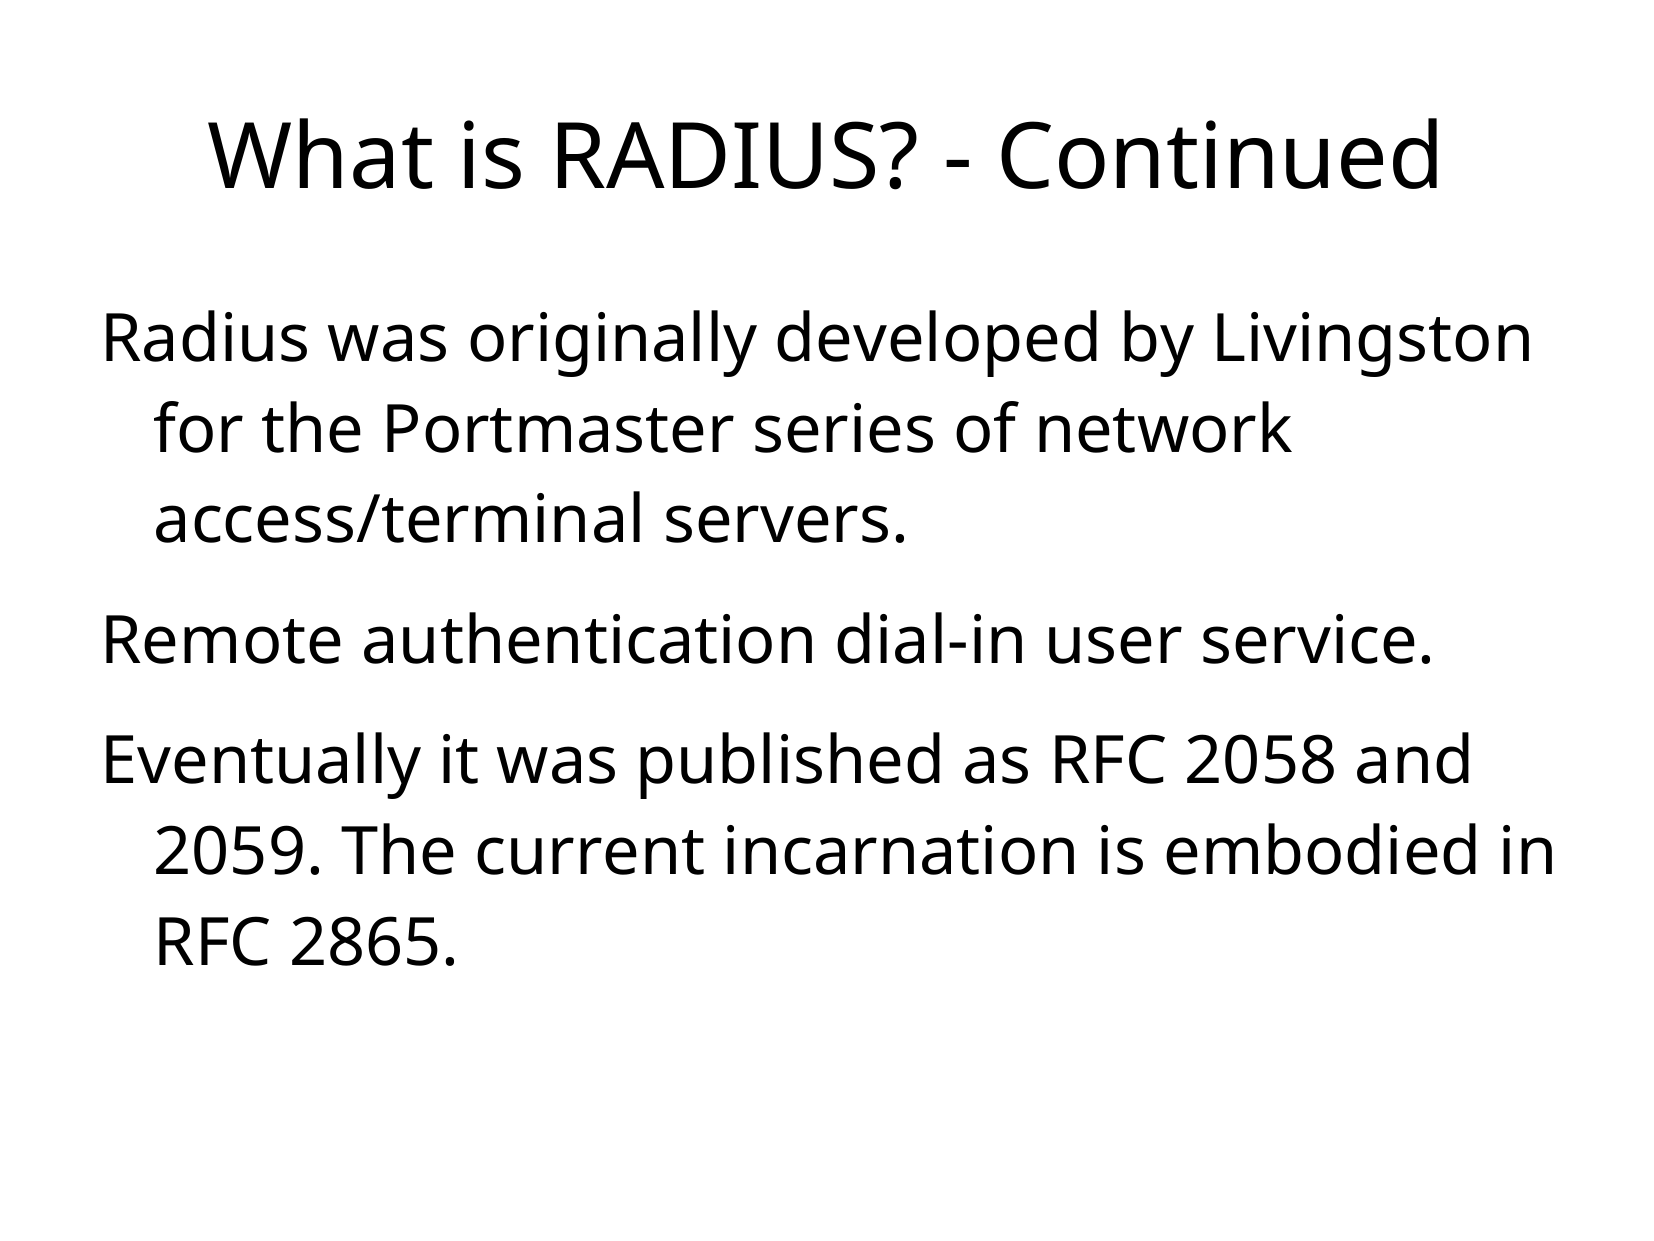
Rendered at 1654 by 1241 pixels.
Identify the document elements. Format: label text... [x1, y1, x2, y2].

list Radius was originally developed by Livingston for the Portmaster series of network access/terminal servers. Remote authentication dial-in user service. Eventually it was published as RFC 2058 and 2059. The current incarnation is embodied in RFC 2865. [82, 290, 1571, 1109]
title What is RADIUS? - Continued [82, 49, 1571, 257]
